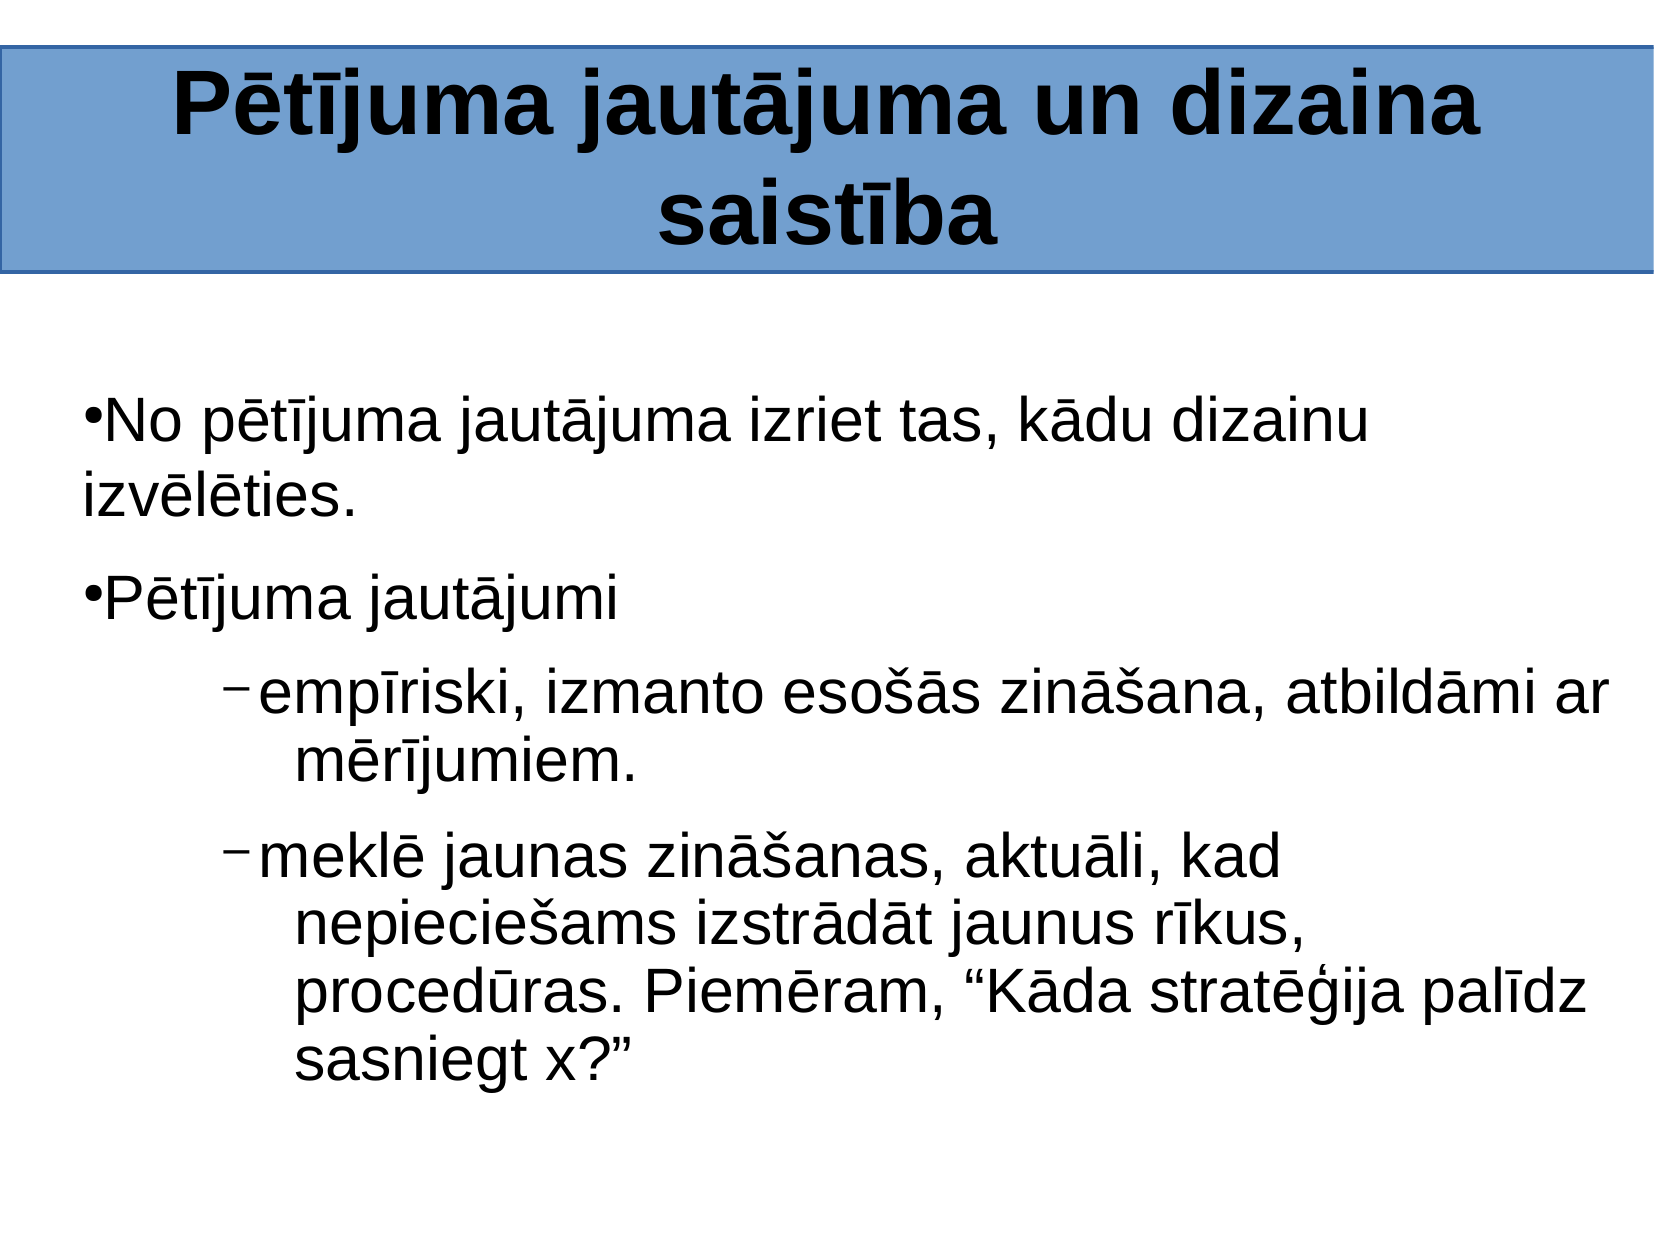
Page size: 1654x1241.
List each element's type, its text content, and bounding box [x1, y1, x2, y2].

text_box [0, 47, 1654, 272]
title Pētījuma jautājuma un dizaina saistība [82, 49, 1571, 257]
list No pētījuma jautājuma izriet tas, kādu dizainu izvēlēties. Pētījuma jautājumi empīriski, izmanto esošās zināšana, atbildāmi ar mērījumiem. meklē jaunas zināšanas, aktuāli, kad nepieciešams izstrādāt jaunus rīkus, procedūras. Piemēram, “Kāda stratēģija palīdz sasniegt x?” [82, 378, 1619, 1099]
